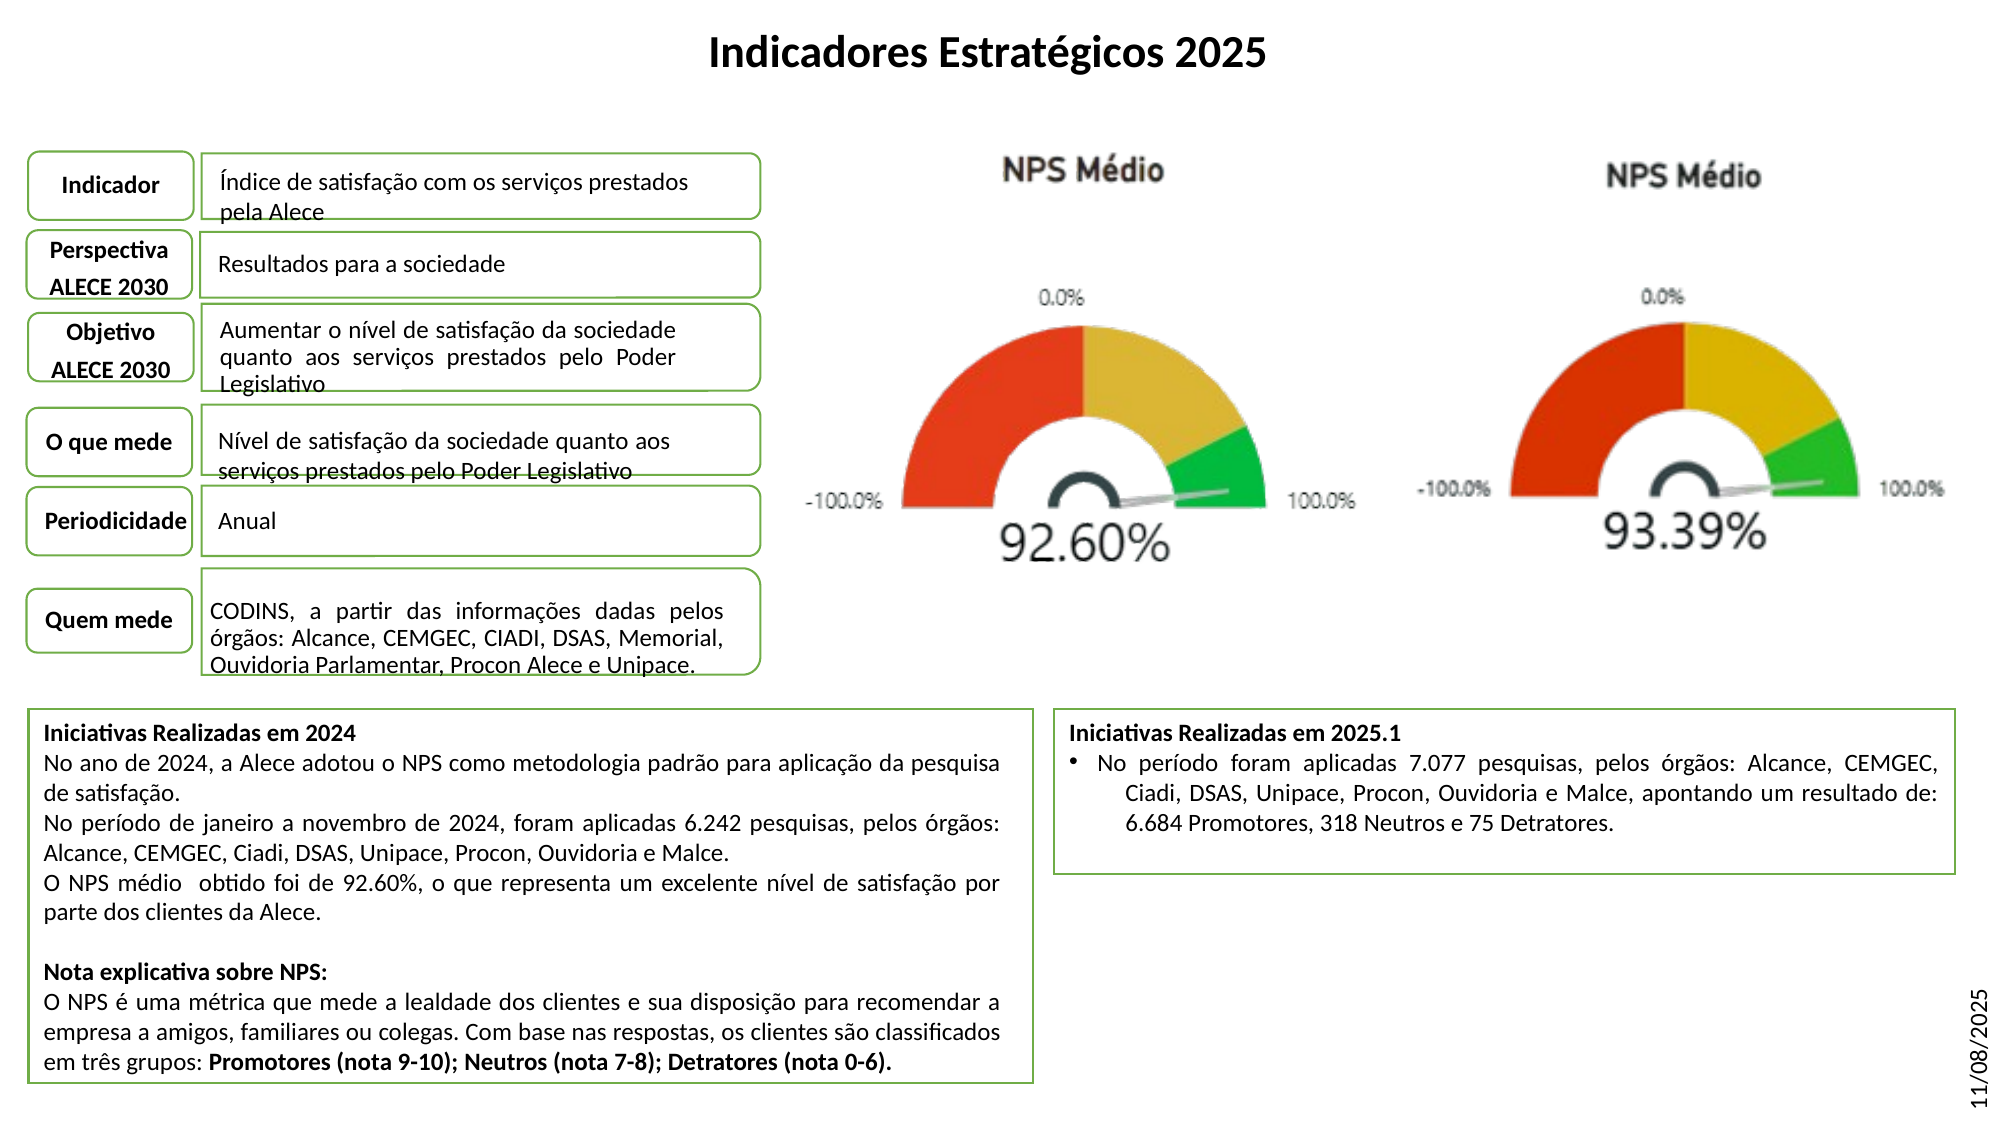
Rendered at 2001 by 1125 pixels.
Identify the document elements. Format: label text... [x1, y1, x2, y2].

picture [774, 133, 1989, 621]
text_box Indicador [36, 154, 186, 217]
text_box Objetivo ALECE 2030 [36, 315, 186, 379]
text_box Iniciativas Realizadas em 2025.1 No período foram aplicadas 7.077 pesquisas, pelos órgãos: Alcance, CEMGEC, Ciadi, DSAS, Unipace, Procon, Ouvidoria e Malce, apontando um resultado de: 6.684 Promotores, 318 Neutros e 75 Detratores. [1054, 709, 1955, 874]
text_box Perspectiva ALECE 2030 [35, 233, 184, 296]
title Indicadores Estratégicos 2025 [671, 19, 1305, 86]
text_box Anual [200, 495, 742, 544]
text_box Índice de satisfação com os serviços prestados pela Alece [202, 157, 743, 216]
text_box O que mede [35, 410, 184, 474]
text_box Aumentar o nível de satisfação da sociedade quanto aos serviços prestados pelo Poder Legislativo [202, 308, 743, 387]
text_box Resultados para a sociedade [200, 235, 743, 294]
text_box 11/08/2025 [1954, 972, 2000, 1125]
text_box CODINS, a partir das informações dadas pelos órgãos: Alcance, CEMGEC, CIADI, DSAS, Memorial, Ouvidoria Parlamentar, Procon Alece e Unipace. [192, 589, 746, 667]
text_box Periodicidade [34, 489, 198, 553]
text_box Quem mede [35, 591, 184, 650]
text_box Iniciativas Realizadas em 2024 No ano de 2024, a Alece adotou o NPS como metodologia padrão para aplicação da pesquisa de satisfação. No período de janeiro a novembro de 2024, foram aplicadas 6.242 pesquisas, pelos órgãos: Alcance, CEMGEC, Ciadi, DSAS, Unipace, Procon, Ouvidoria e Malce. O NPS médio obtido foi de 92.60%, o que representa um excelente nível de satisfação por parte dos clientes da Alece. Nota explicativa sobre NPS: O NPS é uma métrica que mede a lealdade dos clientes e sua disposição para recomendar a empresa a amigos, familiares ou colegas. Com base nas respostas, os clientes são classificados em três grupos: Promotores (nota 9-10); Neutros (nota 7-8); Detratores (nota 0-6). [29, 709, 1033, 1083]
text_box Nível de satisfação da sociedade quanto aos serviços prestados pelo Poder Legislativo [200, 416, 742, 465]
